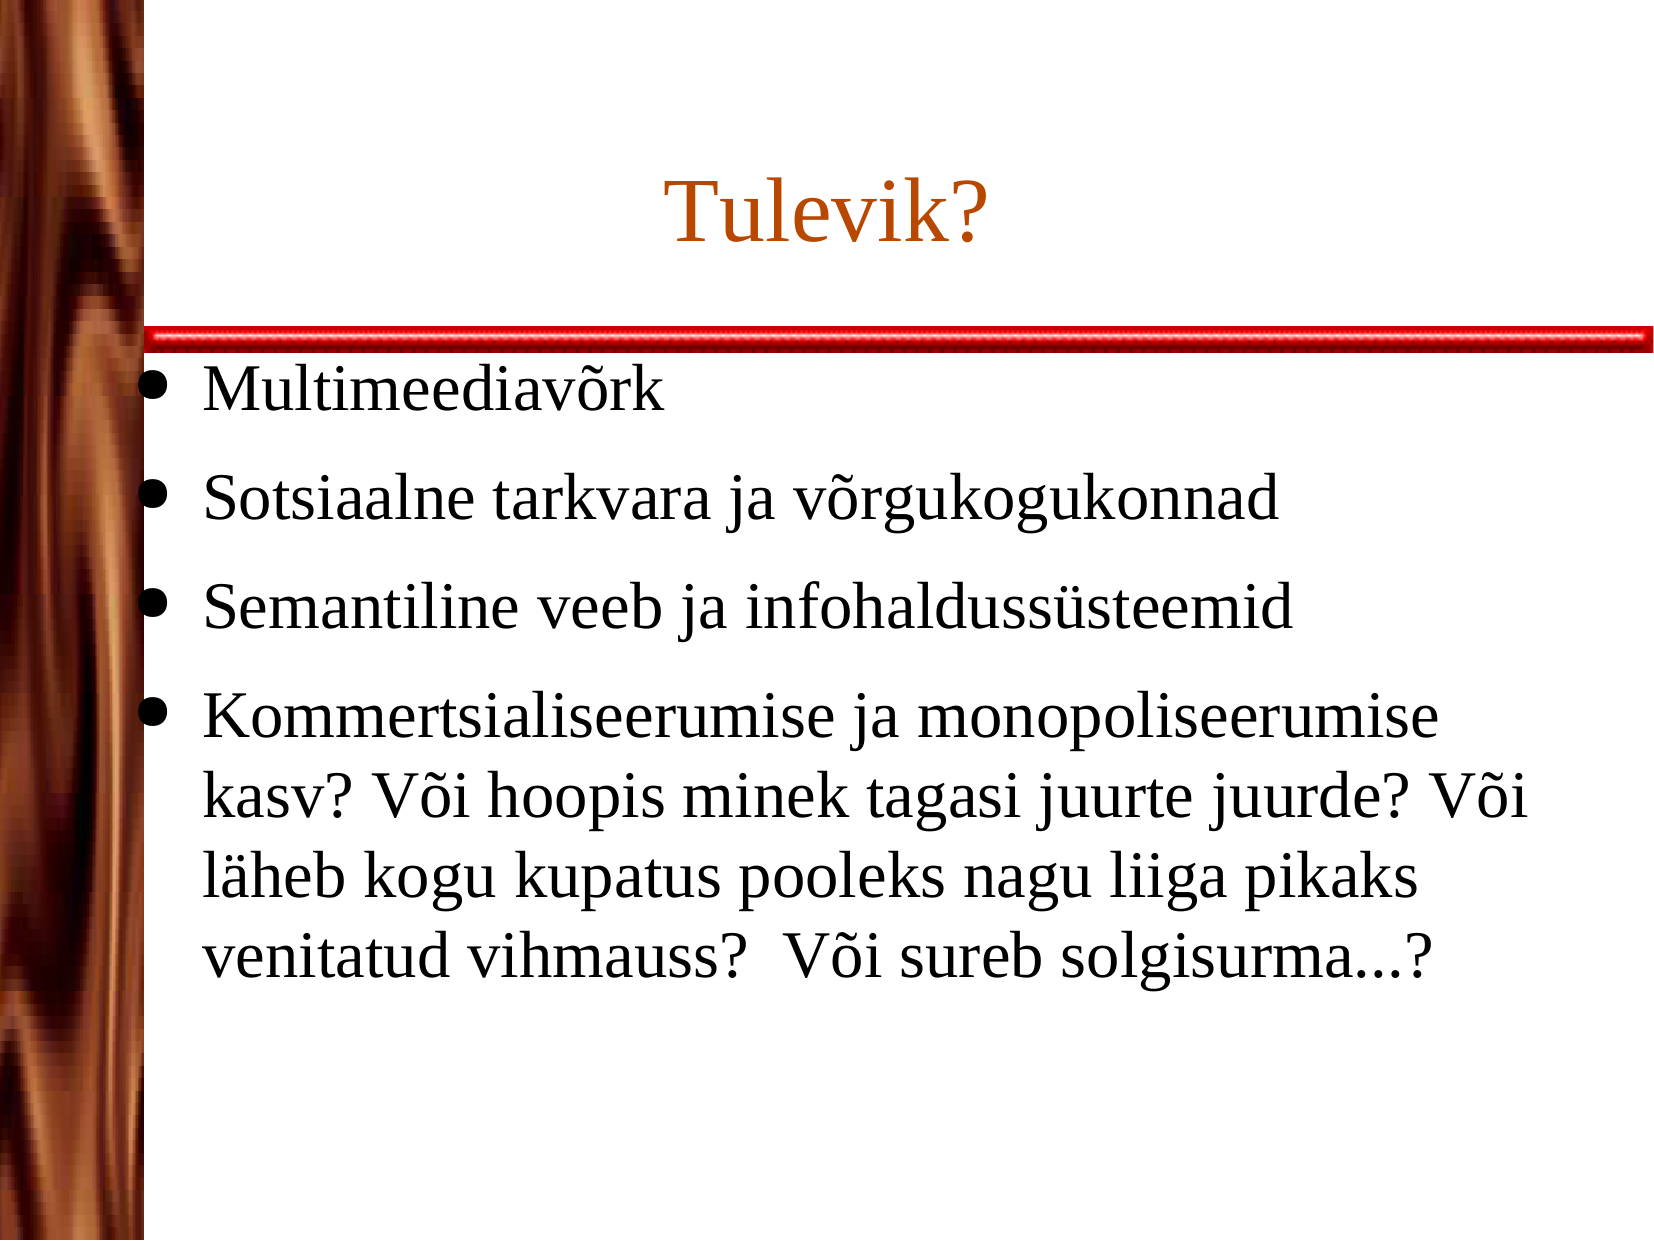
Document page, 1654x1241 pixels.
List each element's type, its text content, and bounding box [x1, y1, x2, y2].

title Tulevik? [121, 100, 1533, 312]
picture [0, 0, 1654, 1240]
list Multimeediavõrk Sotsiaalne tarkvara ja võrgukogukonnad Semantiline veeb ja infohaldussüsteemid Kommertsialiseerumise ja monopoliseerumise kasv? Või hoopis minek tagasi juurte juurde? Või läheb kogu kupatus pooleks nagu liiga pikaks venitatud vihmauss? Või sureb solgisurma...? [121, 344, 1533, 1126]
